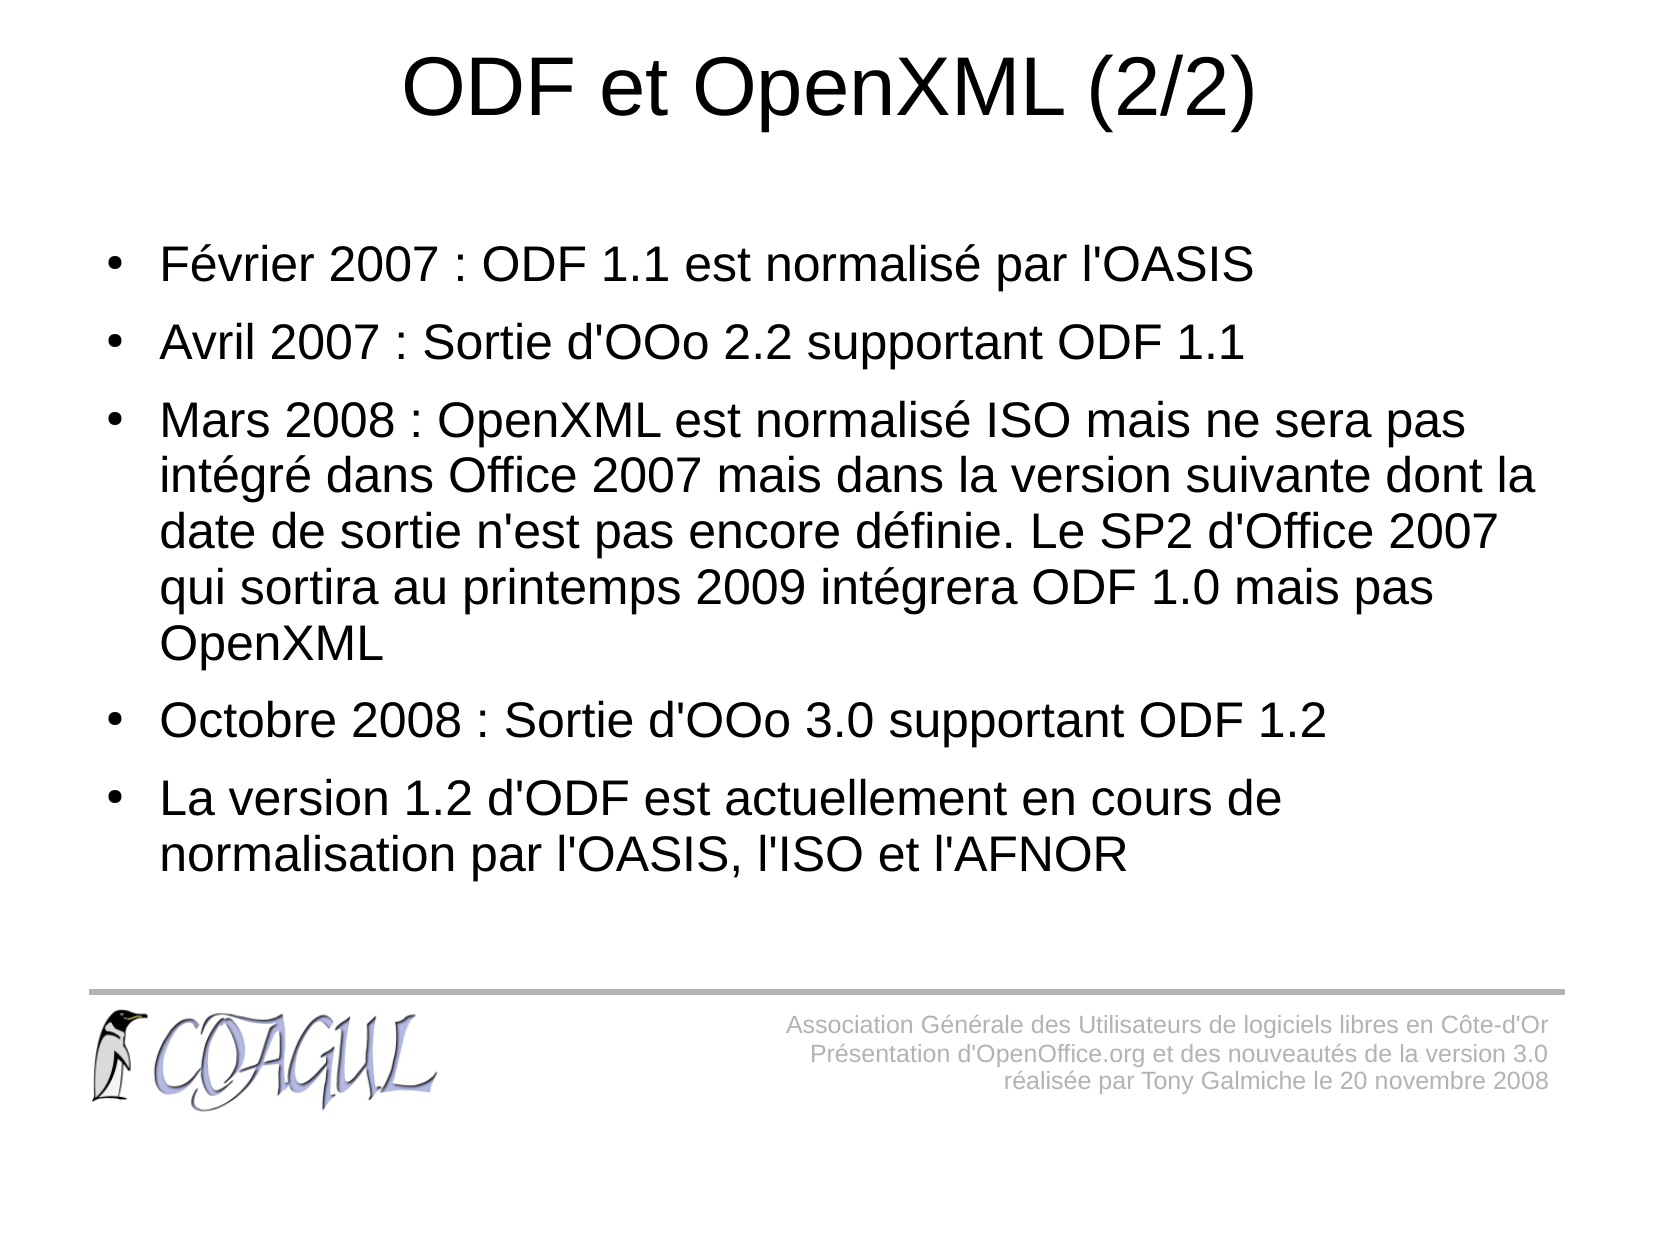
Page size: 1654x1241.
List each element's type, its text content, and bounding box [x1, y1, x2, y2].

list Février 2007 : ODF 1.1 est normalisé par l'OASIS Avril 2007 : Sortie d'OOo 2.2 supportant ODF 1.1 Mars 2008 : OpenXML est normalisé ISO mais ne sera pas intégré dans Office 2007 mais dans la version suivante dont la date de sortie n'est pas encore définie. Le SP2 d'Office 2007 qui sortira au printemps 2009 intégrera ODF 1.0 mais pas OpenXML Octobre 2008 : Sortie d'OOo 3.0 supportant ODF 1.2 La version 1.2 d'ODF est actuellement en cours de normalisation par l'OASIS, l'ISO et l'AFNOR [88, 236, 1571, 975]
picture [88, 1006, 443, 1117]
title ODF et OpenXML (2/2) [88, 25, 1571, 148]
